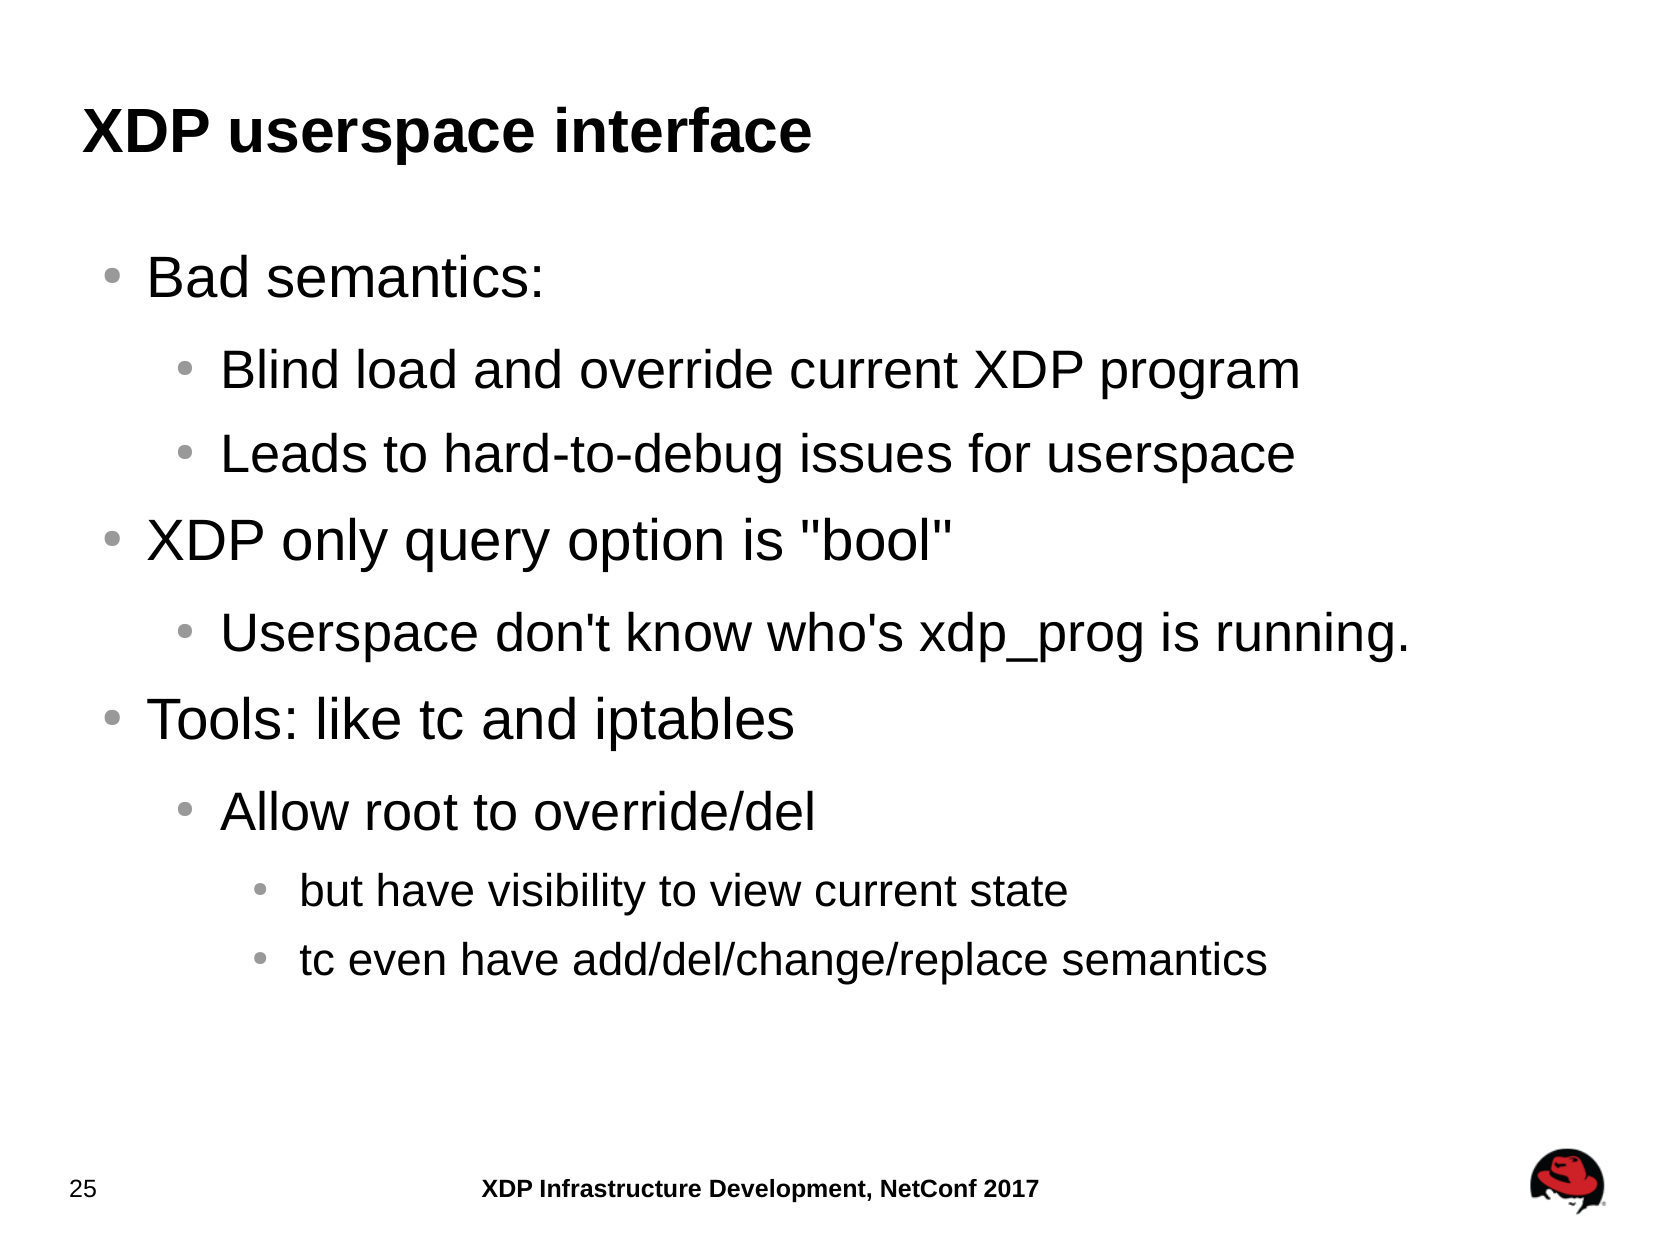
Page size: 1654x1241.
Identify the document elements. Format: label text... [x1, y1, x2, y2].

title XDP userspace interface [82, 37, 1571, 226]
picture [1529, 1146, 1612, 1224]
list Bad semantics: Blind load and override current XDP program Leads to hard-to-debug issues for userspace XDP only query option is "bool" Userspace don't know who's xdp_prog is running. Tools: like tc and iptables Allow root to override/del but have visibility to view current state tc even have add/del/change/replace semantics [86, 244, 1575, 1039]
